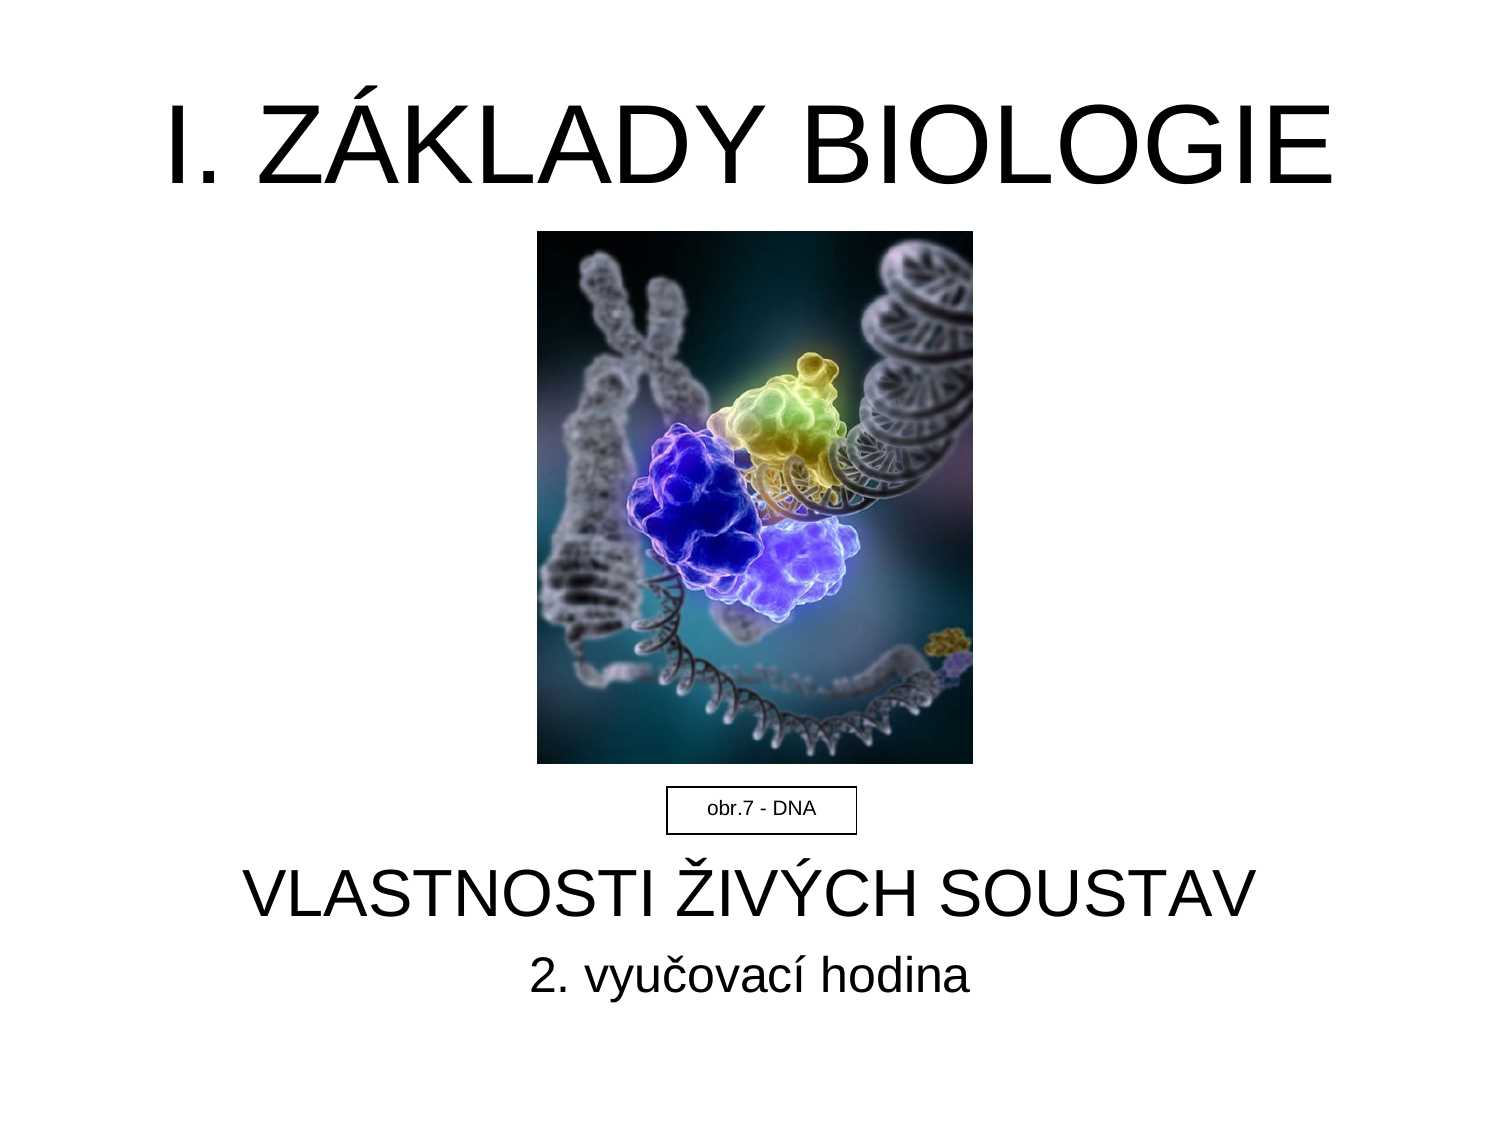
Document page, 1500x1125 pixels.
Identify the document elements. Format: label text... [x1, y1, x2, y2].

title I. ZÁKLADY BIOLOGIE [75, 45, 1426, 233]
picture [537, 231, 973, 764]
picture [599, 758, 611, 764]
text_box obr.7 - DNA [667, 786, 857, 835]
list VLASTNOSTI ŽIVÝCH SOUSTAV 2. vyučovací hodina [75, 262, 1426, 1011]
